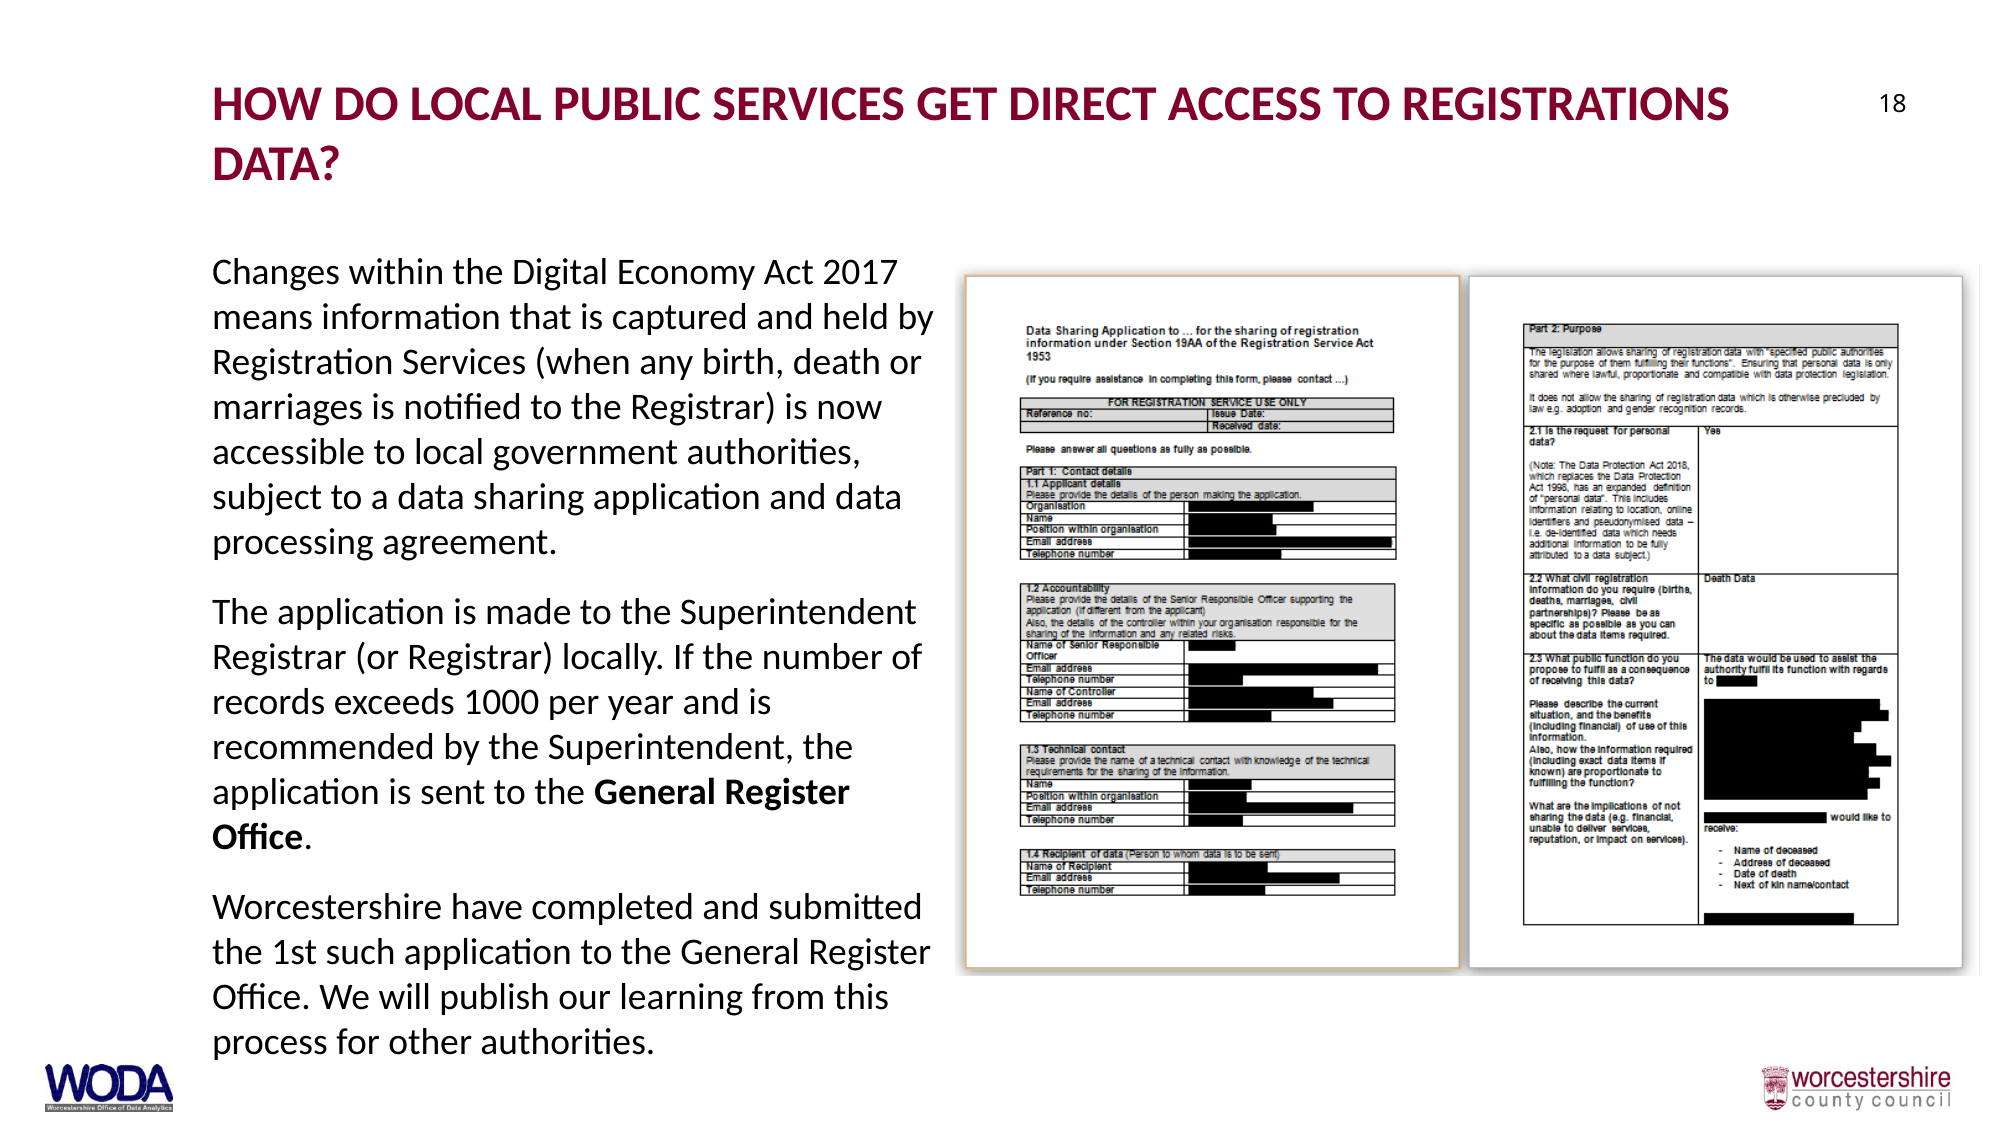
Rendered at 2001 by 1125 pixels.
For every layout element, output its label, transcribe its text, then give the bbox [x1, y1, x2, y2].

title HOW DO LOCAL PUBLIC SERVICES GET DIRECT ACCESS TO REGISTRATIONS DATA? [212, 70, 1809, 183]
picture [1749, 1055, 1971, 1121]
picture [45, 1064, 173, 1112]
slide_number <number> [1850, 87, 1907, 148]
picture [954, 263, 1981, 976]
text_box Changes within the Digital Economy Act 2017 means information that is captured and held by Registration Services (when any birth, death or marriages is notified to the Registrar) is now accessible to local government authorities, subject to a data sharing application and data processing agreement. The application is made to the Superintendent Registrar (or Registrar) locally. If the number of records exceeds 1000 per year and is recommended by the Superintendent, the application is sent to the General Register Office. Worcestershire have completed and submitted the 1st such application to the General Register Office. We will publish our learning from this process for other authorities. [212, 246, 959, 1034]
